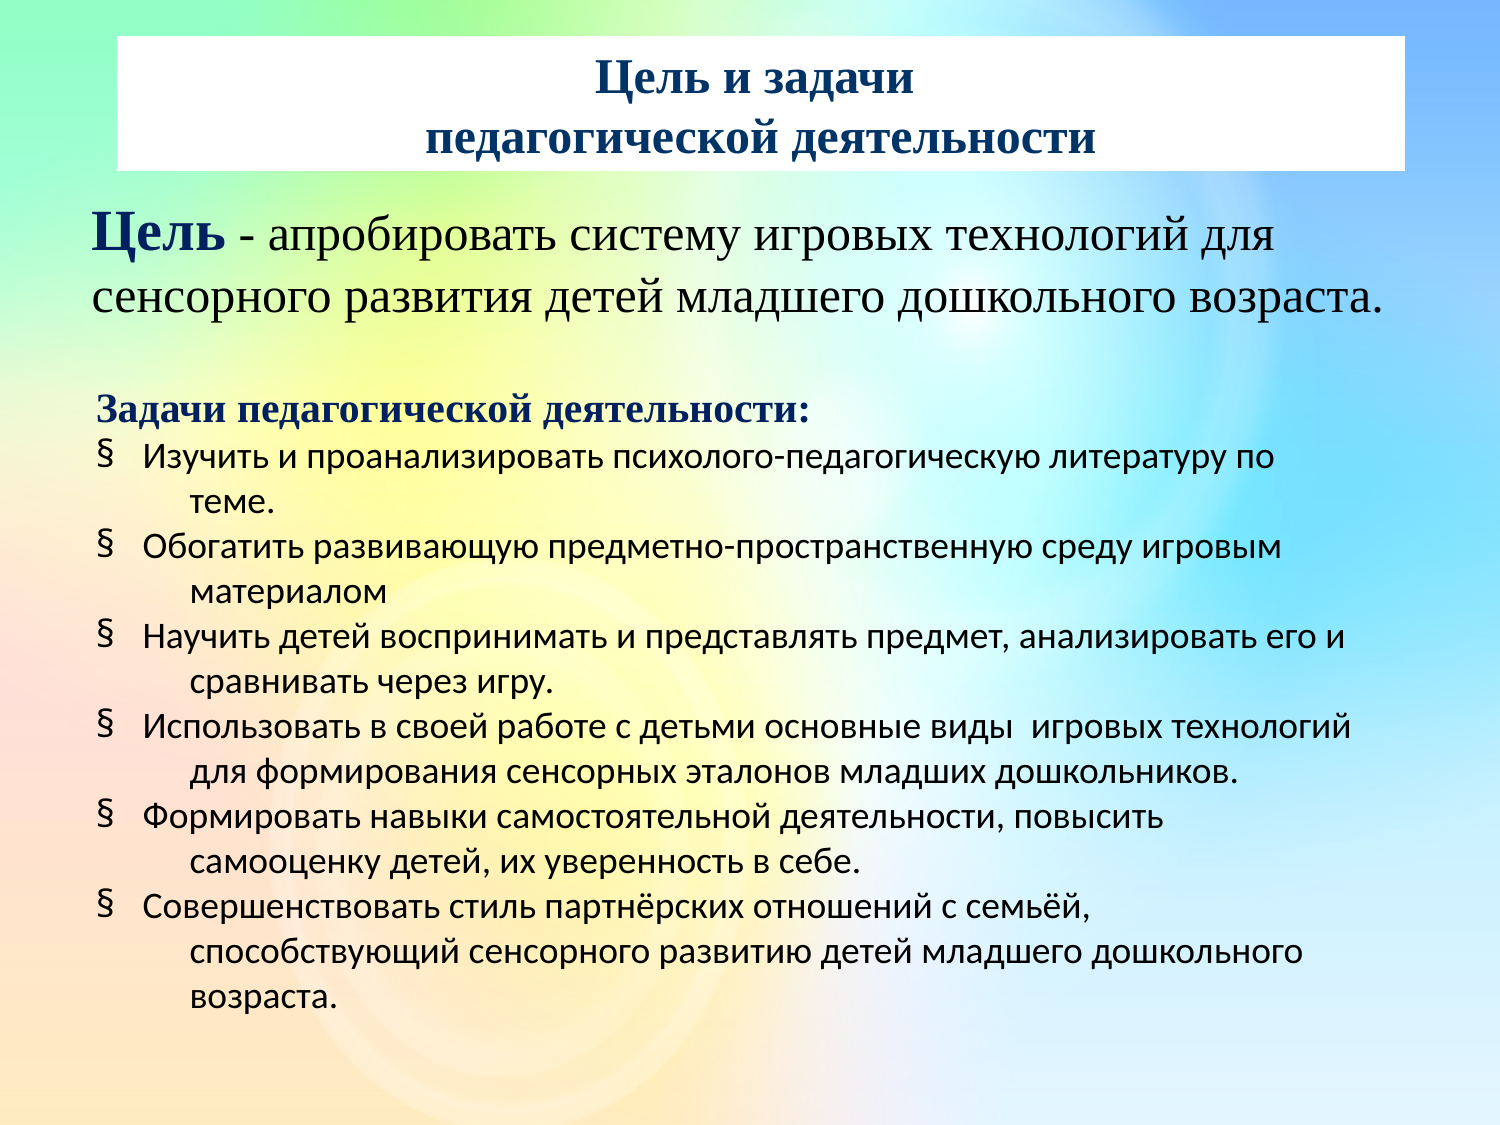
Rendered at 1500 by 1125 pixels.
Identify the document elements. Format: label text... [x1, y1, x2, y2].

text_box Цель и задачи педагогической деятельности [117, 36, 1405, 171]
text_box Цель - апробировать систему игровых технологий для сенсорного развития детей младшего дошкольного возраста. [77, 184, 1423, 330]
text_box Задачи педагогической деятельности: Изучить и проанализировать психолого-педагогическую литературу по теме. Обогатить развивающую предметно-пространственную среду игровым материалом Научить детей воспринимать и представлять предмет, анализировать его и сравнивать через игру. Использовать в своей работе с детьми основные виды игровых технологий для формирования сенсорных эталонов младших дошкольников. Формировать навыки самостоятельной деятельности, повысить самооценку детей, их уверенность в себе. Совершенствовать стиль партнёрских отношений с семьёй, способствующий сенсорного развитию детей младшего дошкольного возраста. [81, 374, 1377, 1024]
